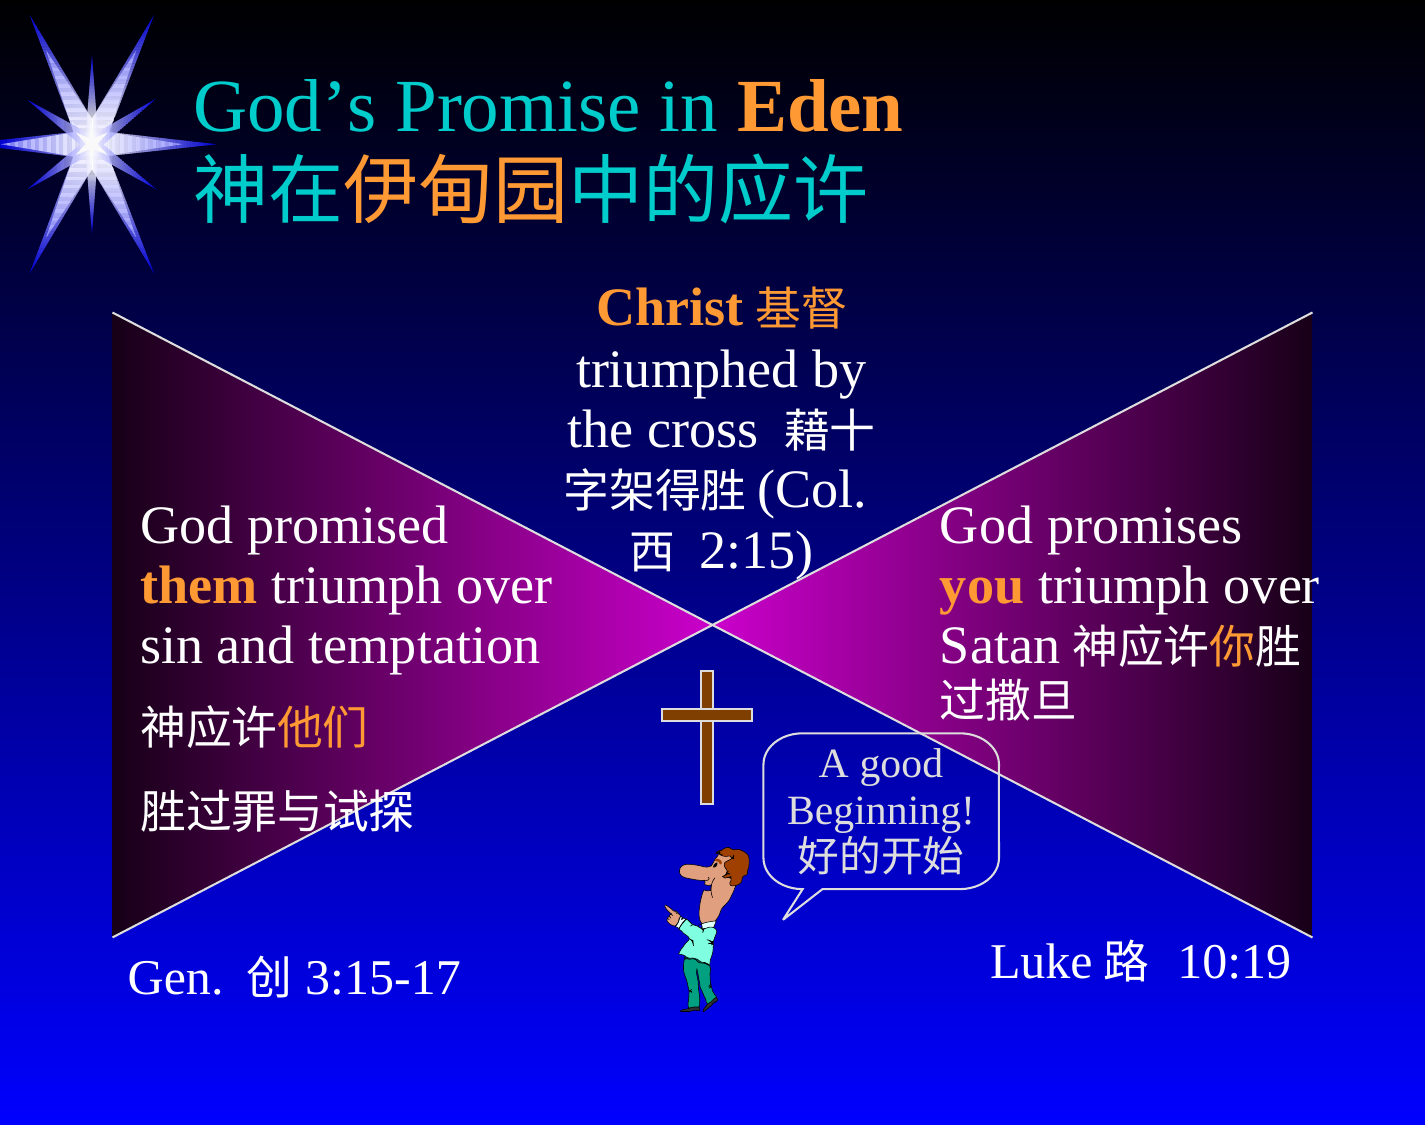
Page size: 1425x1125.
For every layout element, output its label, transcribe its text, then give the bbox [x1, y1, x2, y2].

text_box A good Beginning! 好的开始 [763, 733, 999, 920]
text_box [982, 314, 1313, 487]
text_box God promised them triumph over sin and temptation 神应许他们 胜过罪与试探 [125, 487, 576, 850]
text_box [979, 736, 1313, 924]
text_box [576, 590, 708, 694]
text_box Christ基督 triumphed by the cross 藉十字架得胜(Col.西 2:15) [530, 267, 913, 590]
text_box Luke路 10:19 [974, 924, 1313, 999]
text_box God promises you triumph over Satan神应许你胜过撒旦 [924, 487, 1338, 736]
text_box [661, 671, 753, 804]
chart [664, 846, 751, 1013]
text_box Gen. 创3:15-17 [112, 937, 550, 1016]
title God’s Promise in Eden 神在伊甸园中的应许 [178, 56, 1390, 244]
text_box [717, 517, 924, 733]
text_box [112, 314, 443, 936]
